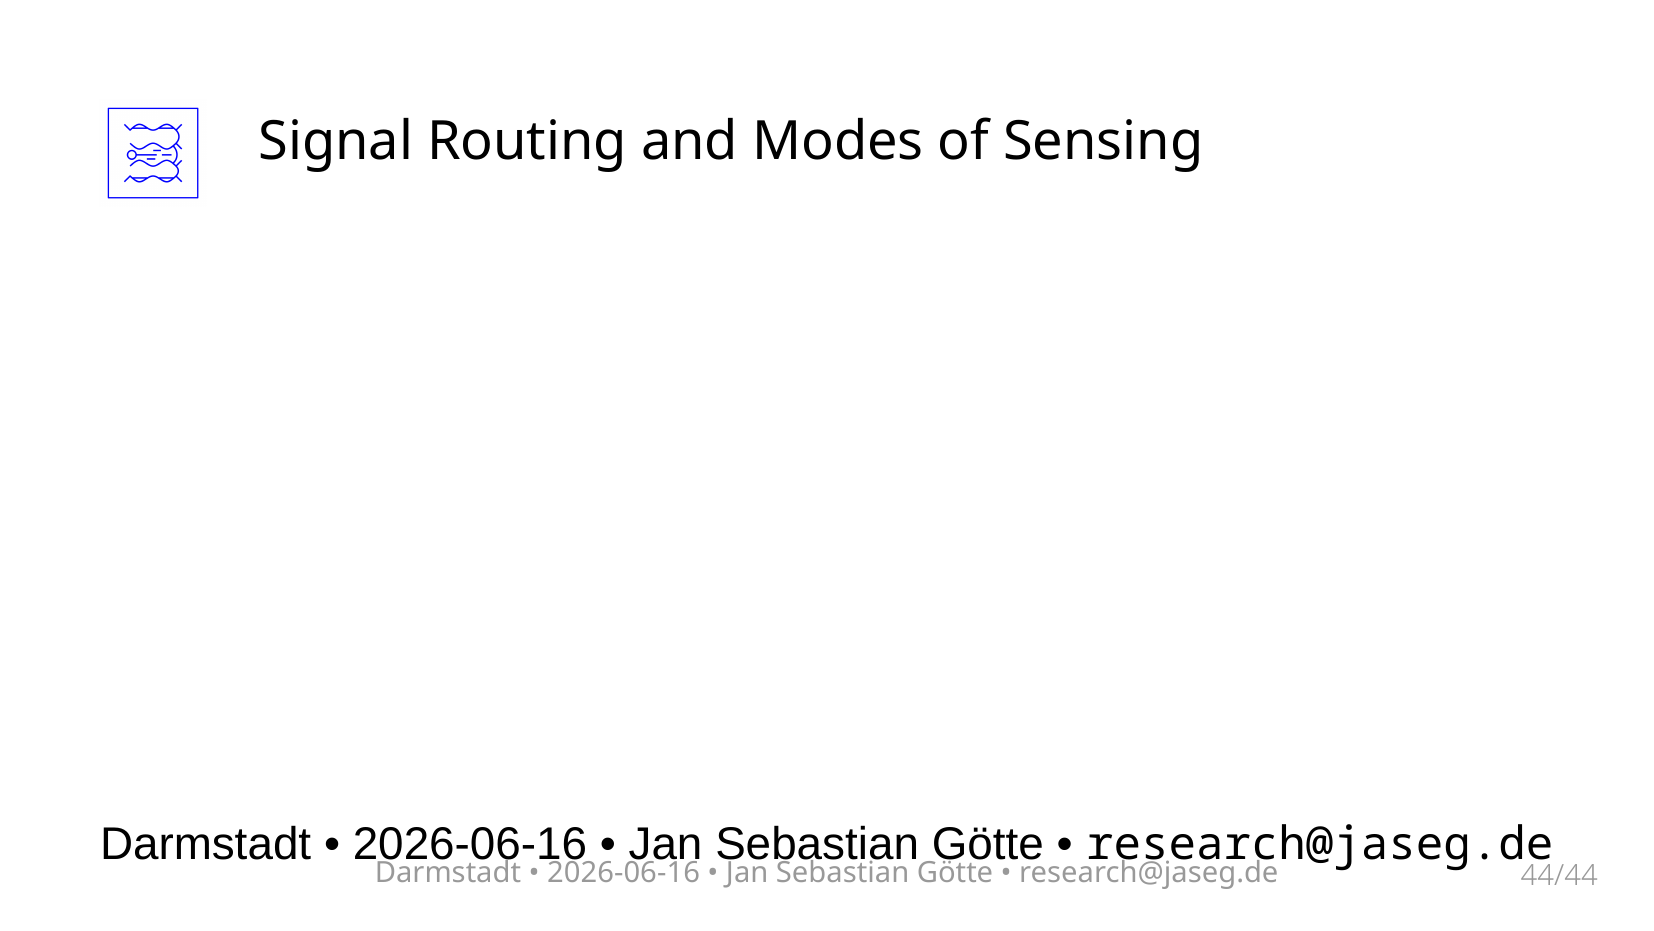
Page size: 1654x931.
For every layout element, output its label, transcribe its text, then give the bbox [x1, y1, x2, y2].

picture [99, 99, 207, 207]
text_box Signal Routing and Modes of Sensing [243, 93, 1543, 213]
text_box Darmstadt • 2026-06-16 • Jan Sebastian Götte • research@jaseg.de [82, 797, 1571, 886]
